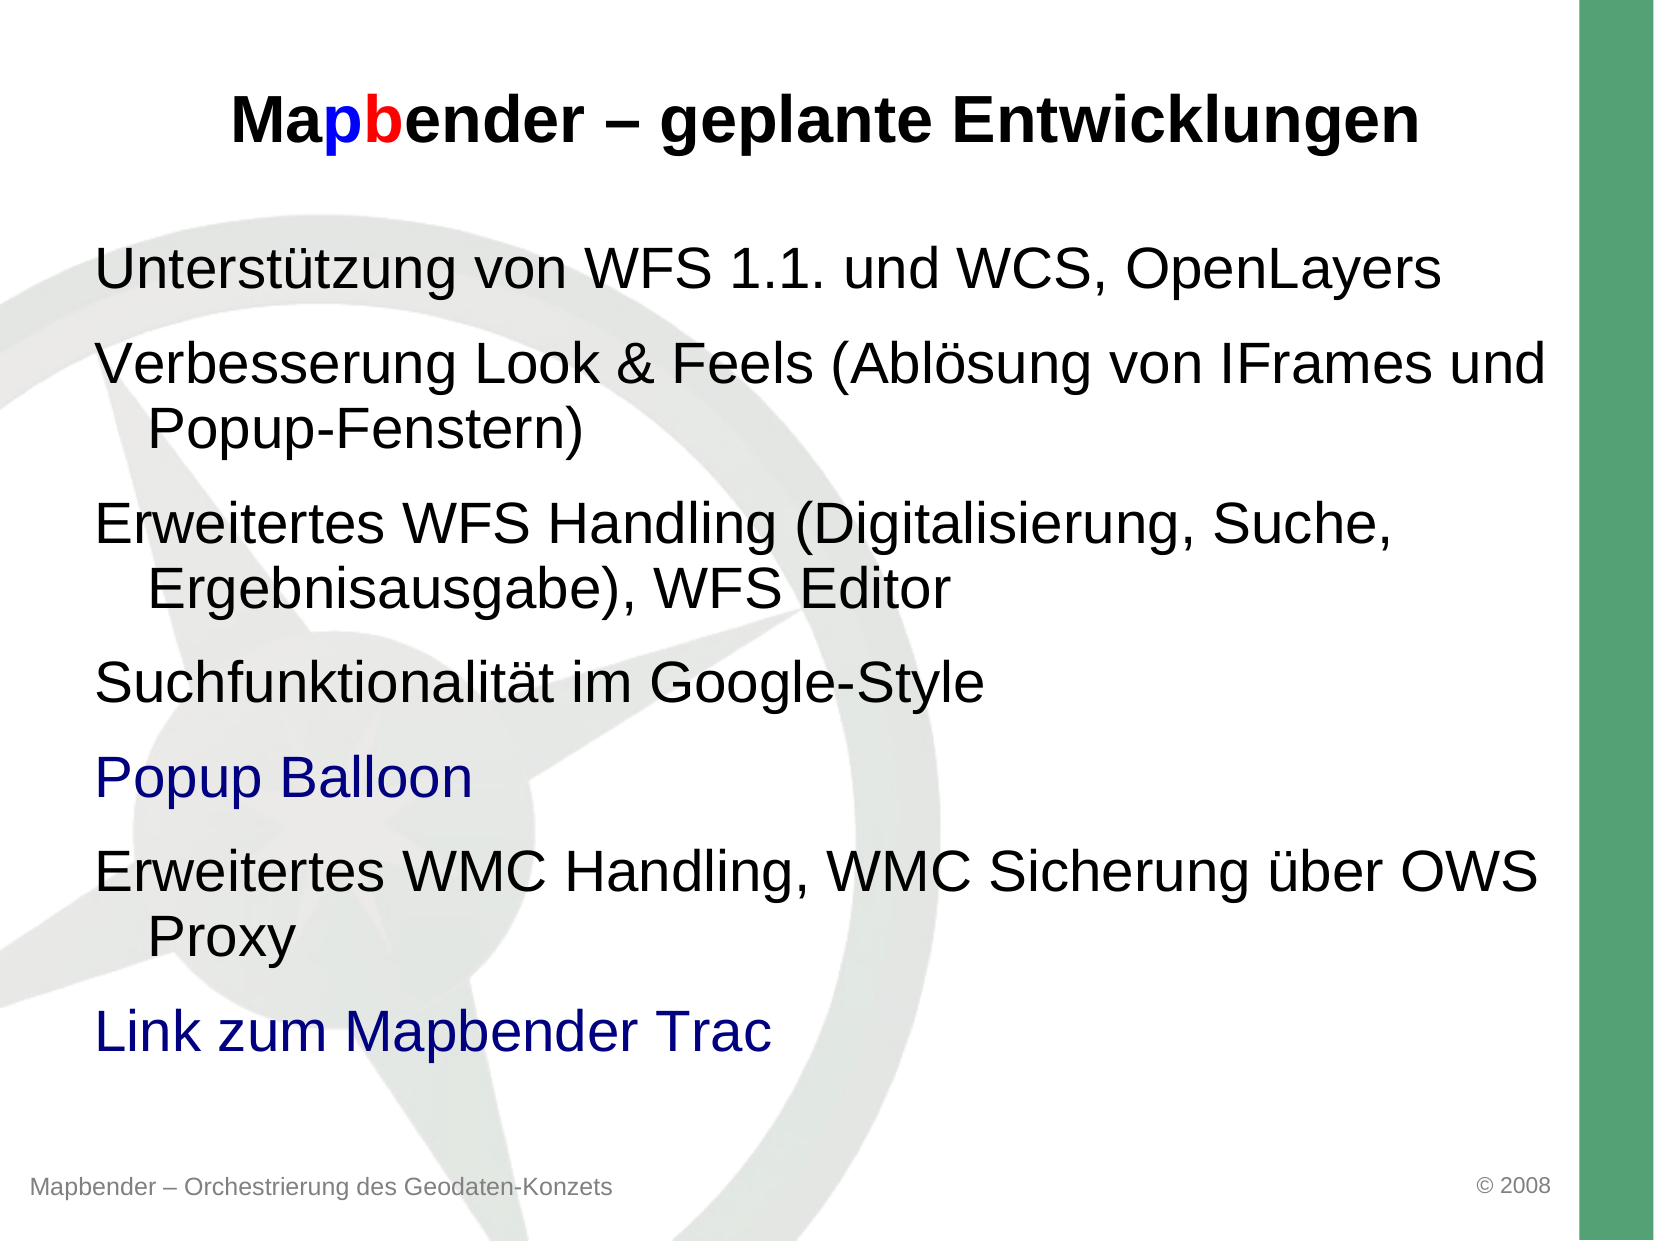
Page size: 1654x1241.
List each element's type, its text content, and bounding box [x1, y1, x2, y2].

title Mapbender – geplante Entwicklungen [82, 31, 1571, 207]
picture [0, 192, 1020, 1241]
list Unterstützung von WFS 1.1. und WCS, OpenLayers Verbesserung Look & Feels (Ablösung von IFrames und Popup-Fenstern) Erweitertes WFS Handling (Digitalisierung, Suche, Ergebnisausgabe), WFS Editor Suchfunktionalität im Google-Style Popup Balloon Erweitertes WMC Handling, WMC Sicherung über OWS Proxy Link zum Mapbender Trac [76, 236, 1565, 1139]
